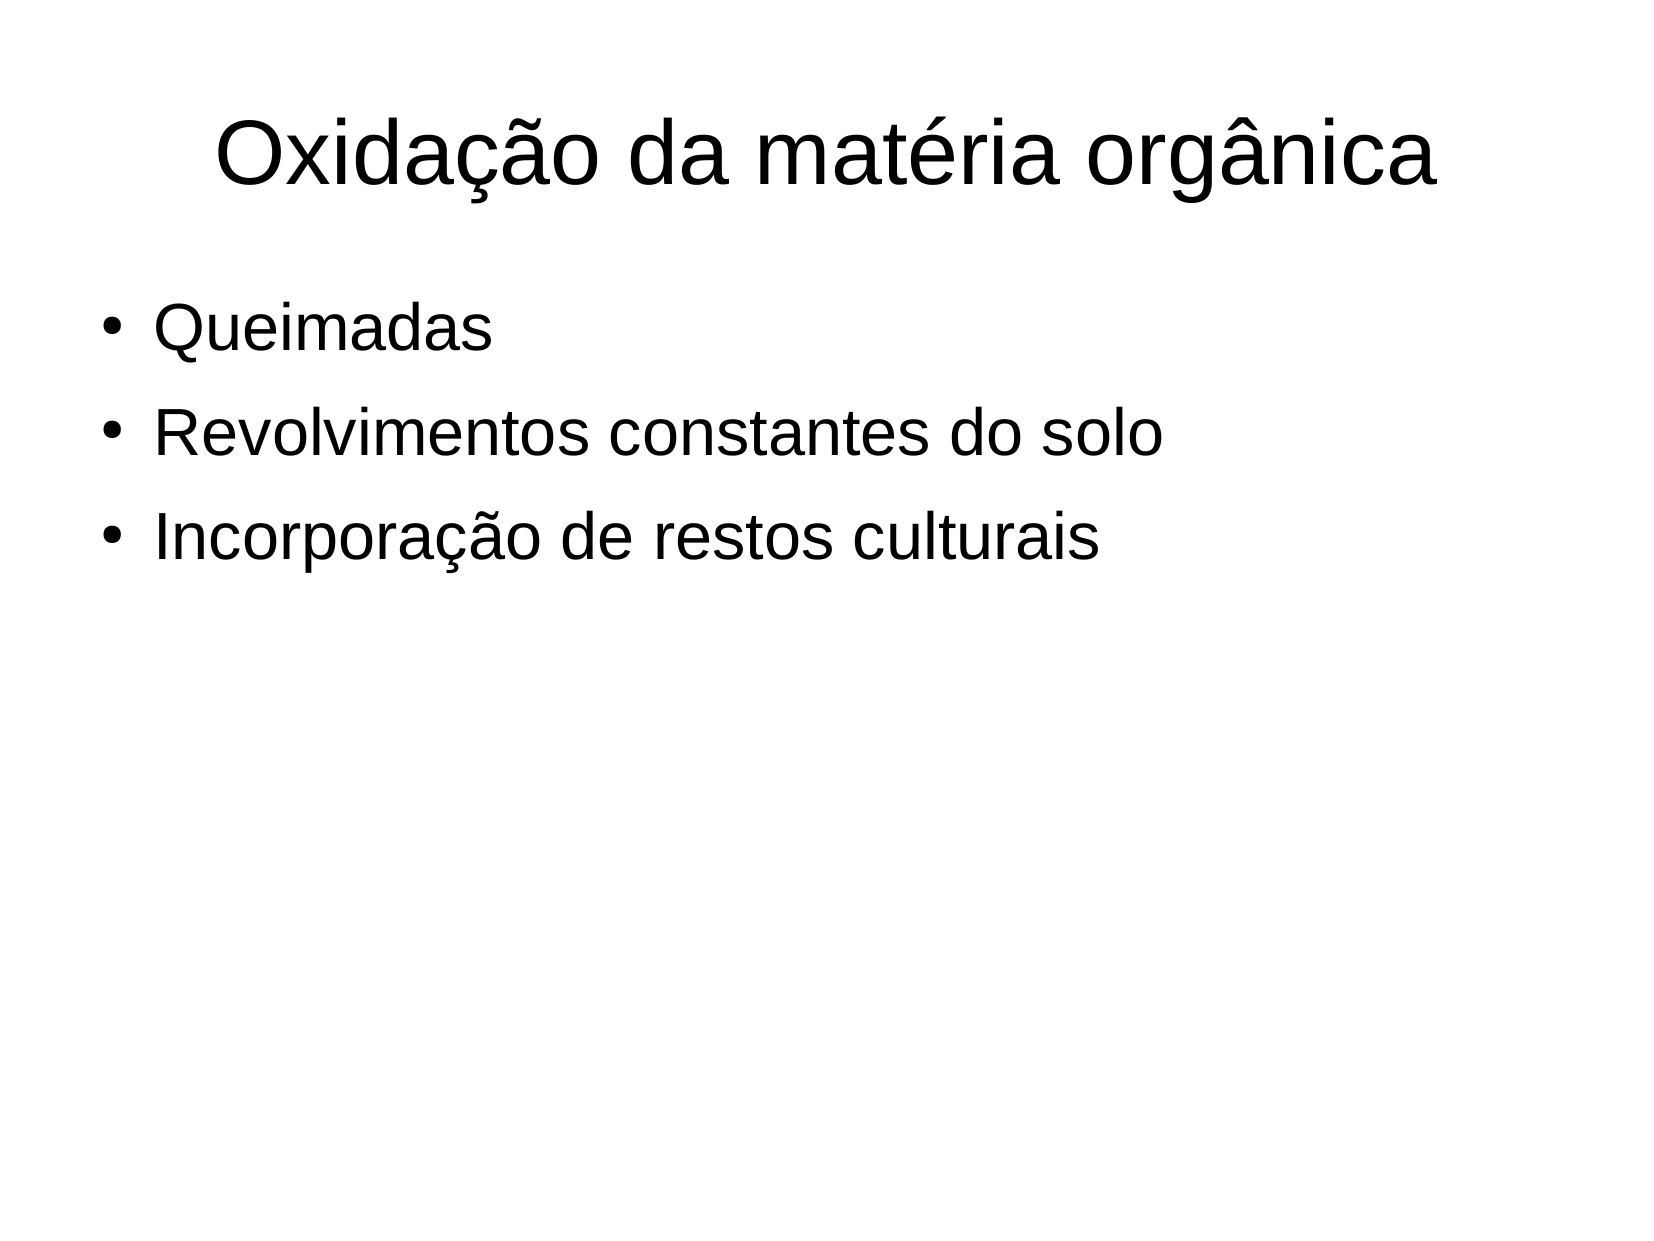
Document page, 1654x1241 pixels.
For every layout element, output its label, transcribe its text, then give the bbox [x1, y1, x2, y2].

list Queimadas Revolvimentos constantes do solo Incorporação de restos culturais [82, 290, 1571, 1010]
title Oxidação da matéria orgânica [82, 49, 1571, 257]
